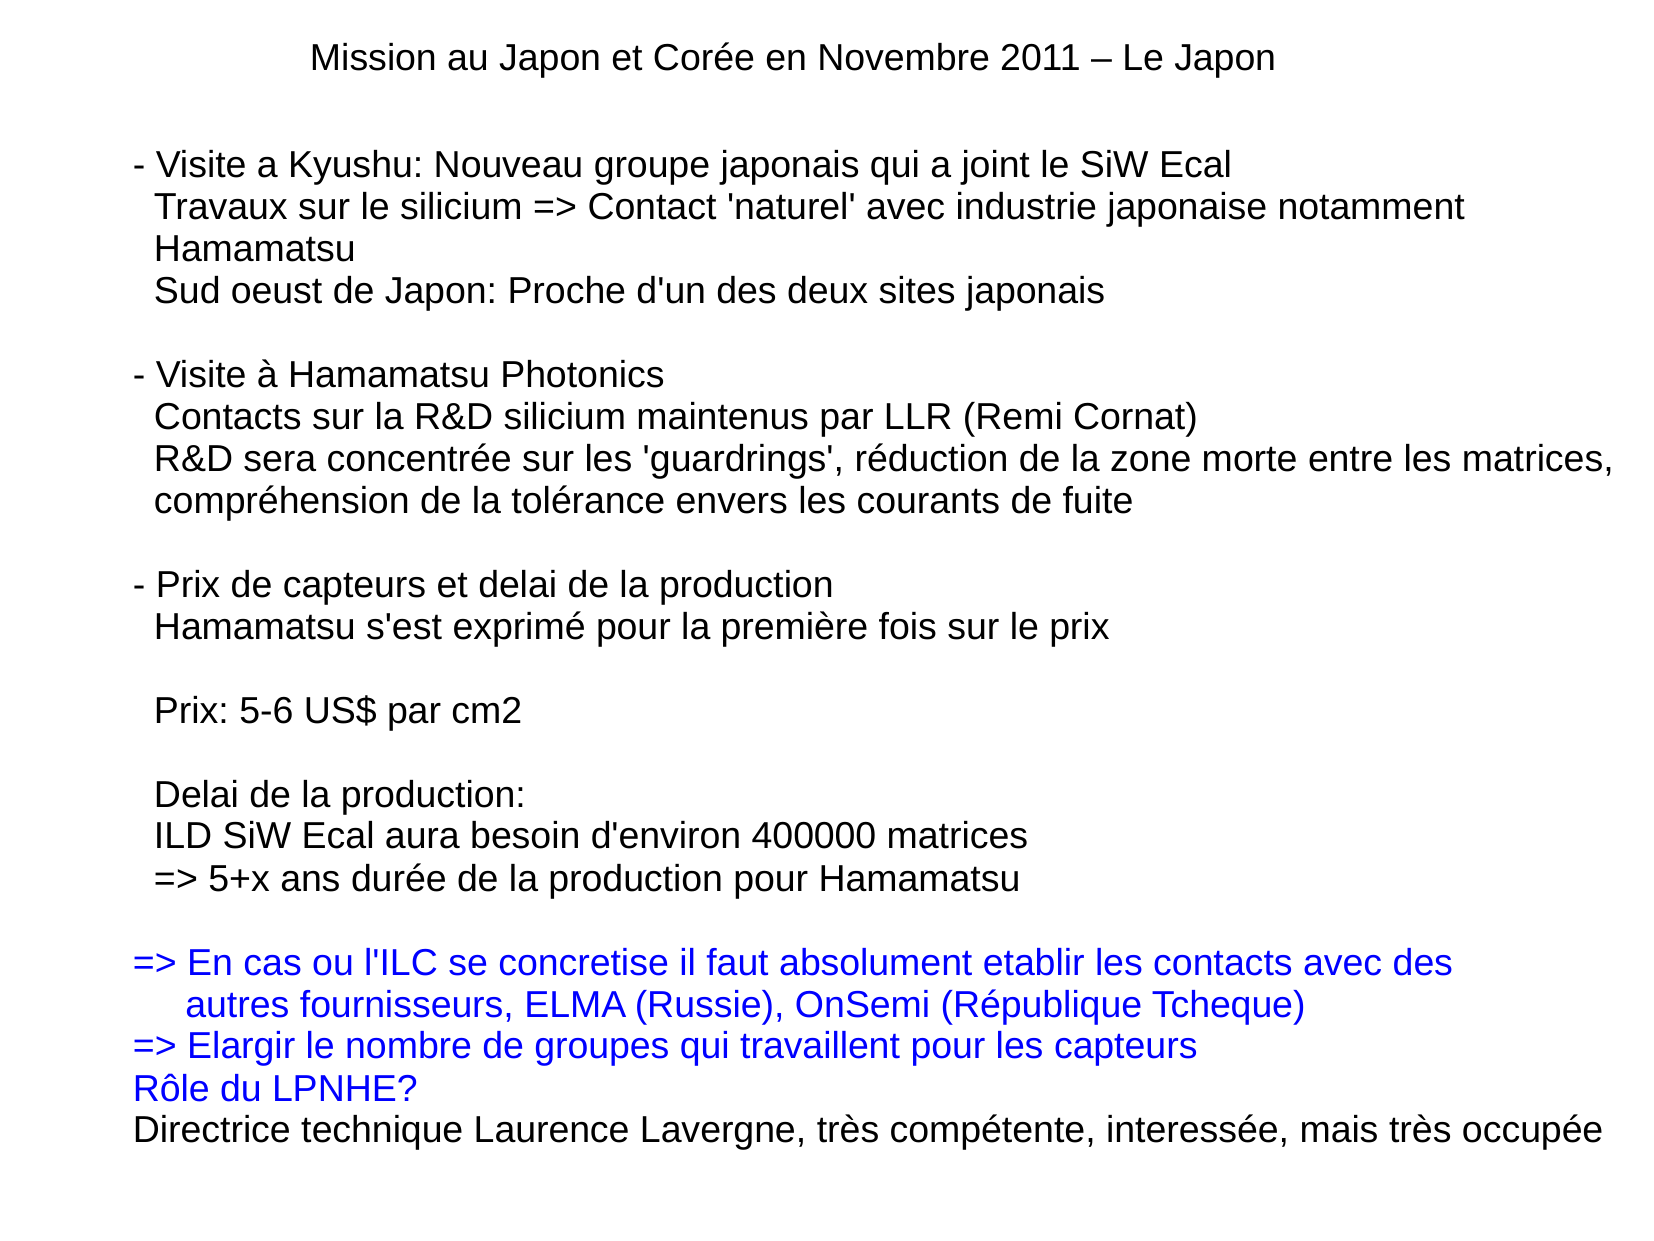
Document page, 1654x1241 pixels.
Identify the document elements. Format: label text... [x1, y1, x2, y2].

text_box Mission au Japon et Corée en Novembre 2011 – Le Japon [295, 29, 1294, 87]
text_box - Visite a Kyushu: Nouveau groupe japonais qui a joint le SiW Ecal Travaux sur le silicium => Contact 'naturel' avec industrie japonaise notamment Hamamatsu Sud oeust de Japon: Proche d'un des deux sites japonais - Visite à Hamamatsu Photonics Contacts sur la R&D silicium maintenus par LLR (Remi Cornat) R&D sera concentrée sur les 'guardrings', réduction de la zone morte entre les matrices, compréhension de la tolérance envers les courants de fuite - Prix de capteurs et delai de la production Hamamatsu s'est exprimé pour la première fois sur le prix Prix: 5-6 US$ par cm2 Delai de la production: ILD SiW Ecal aura besoin d'environ 400000 matrices => 5+x ans durée de la production pour Hamamatsu => En cas ou l'ILC se concretise il faut absolument etablir les contacts avec des autres fournisseurs, ELMA (Russie), OnSemi (République Tcheque) => Elargir le nombre de groupes qui travaillent pour les capteurs Rôle du LPNHE? Directrice technique Laurence Lavergne, très compétente, interessée, mais très occupée [118, 135, 1643, 1159]
